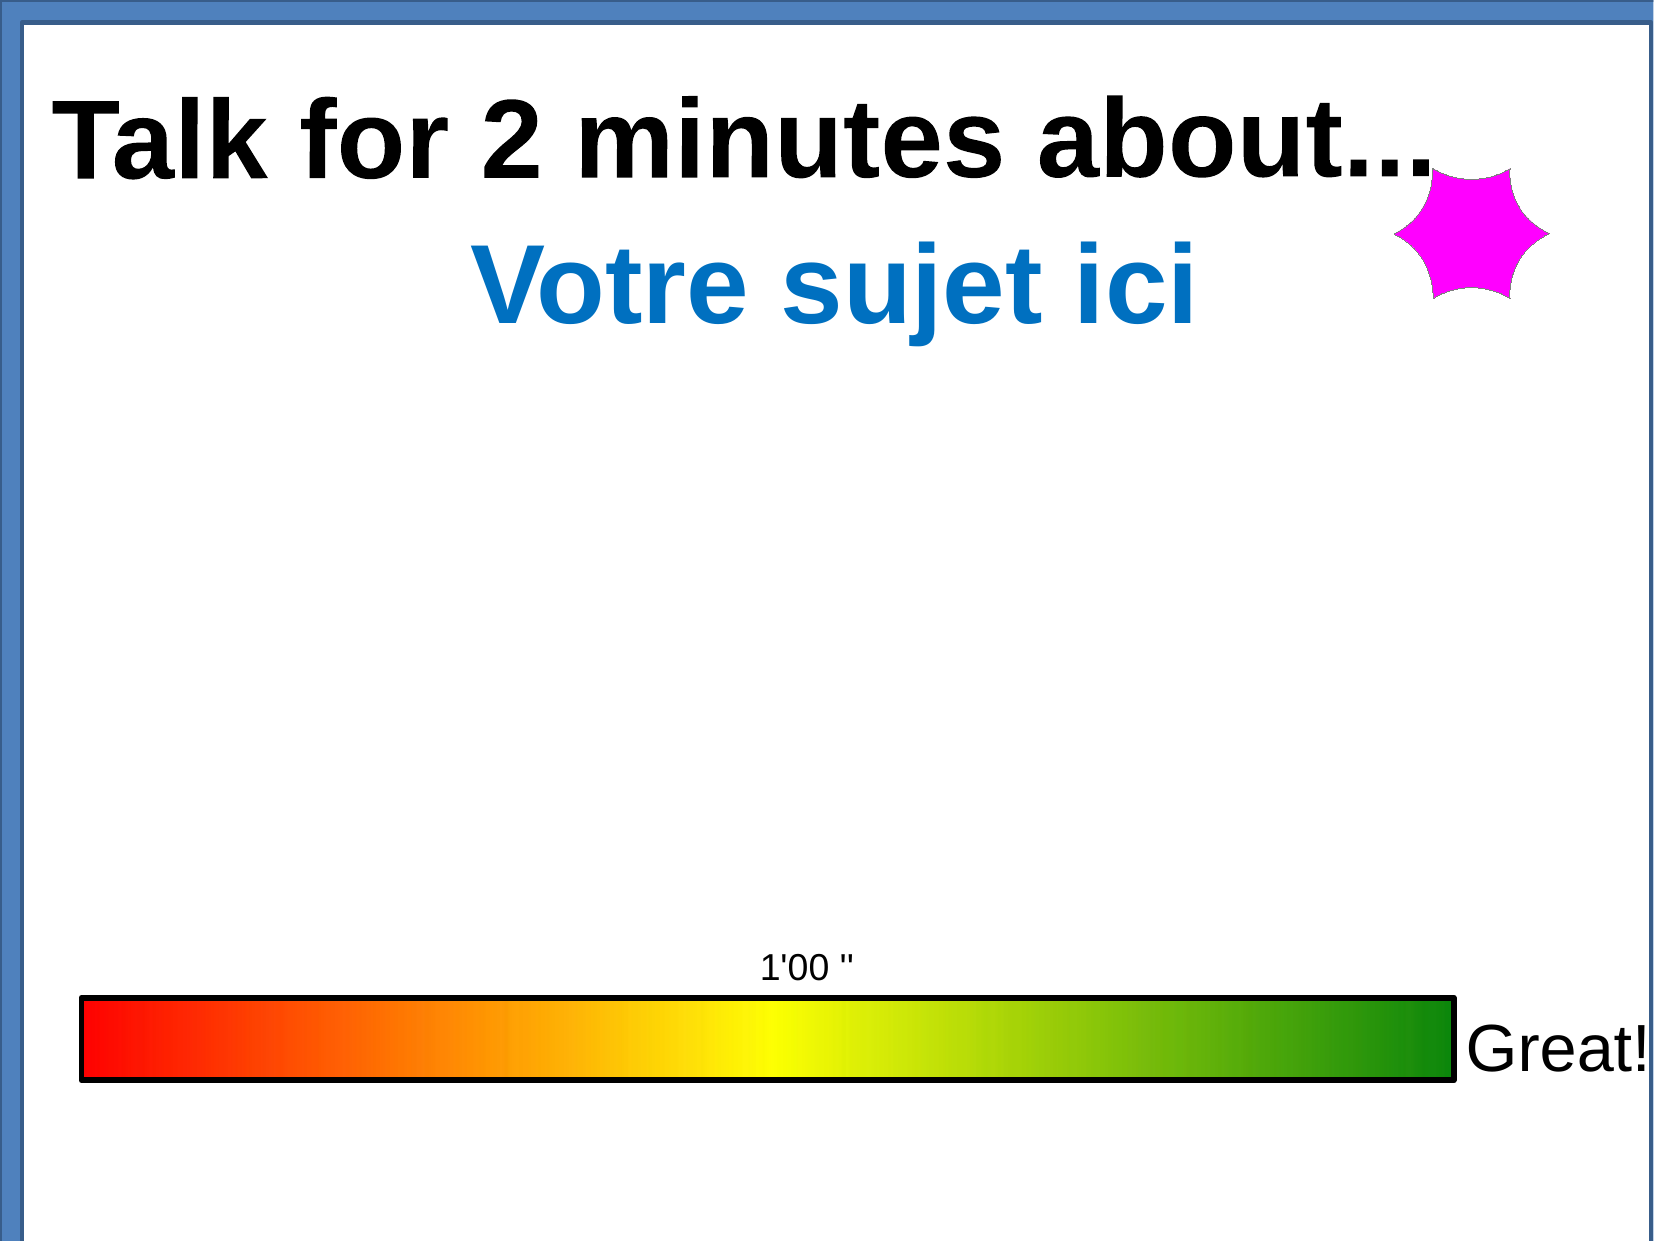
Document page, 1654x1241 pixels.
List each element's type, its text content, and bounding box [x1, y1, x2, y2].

text_box [1394, 168, 1550, 299]
text_box Great! [1450, 997, 1654, 1094]
text_box Talk for 2 minutes about... [36, 55, 1643, 203]
picture [84, 1001, 1450, 1077]
text_box 1'00 '' [744, 938, 875, 996]
text_box Votre sujet ici [23, 203, 1654, 355]
text_box [0, 0, 1654, 1241]
